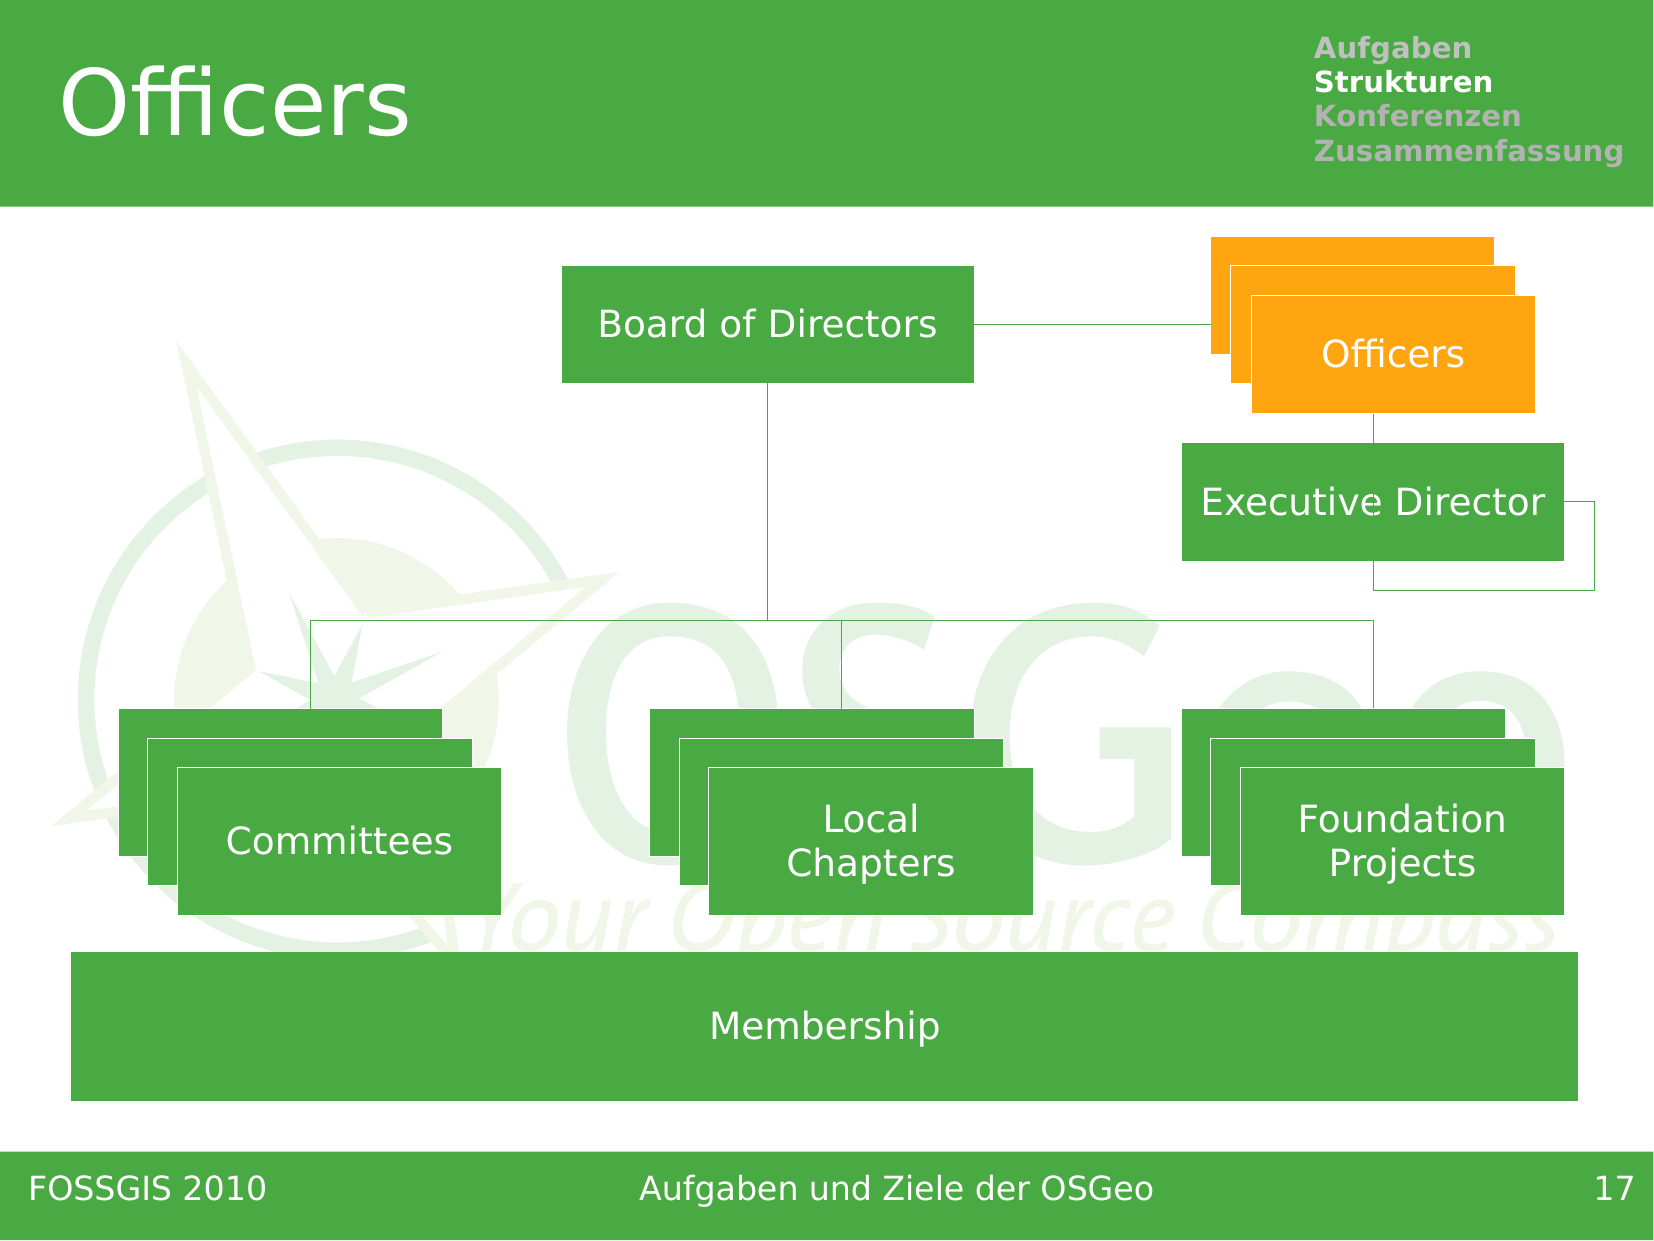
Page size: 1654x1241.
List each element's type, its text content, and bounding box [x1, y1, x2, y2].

text_box Committees [147, 738, 473, 886]
text_box Local Chapters [1210, 738, 1536, 886]
text_box Executive Director [1181, 442, 1565, 562]
text_box Local Chapters [708, 767, 1034, 916]
text_box Local Chapters [1181, 708, 1506, 857]
text_box Committees [177, 767, 502, 916]
text_box Foundation Projects [1240, 767, 1565, 916]
text_box Aufgaben Strukturen Konferenzen Zusammenfassung [1299, 23, 1654, 201]
text_box Officers [1210, 236, 1495, 355]
text_box Local Chapters [649, 708, 975, 857]
text_box Membership [71, 952, 1578, 1101]
text_box Officers [1251, 295, 1536, 414]
text_box Officers [1230, 265, 1516, 384]
text_box Committees [118, 708, 443, 857]
text_box Local Chapters [679, 738, 1004, 886]
title Officers [59, 29, 1299, 178]
text_box Board of Directors [561, 265, 975, 384]
